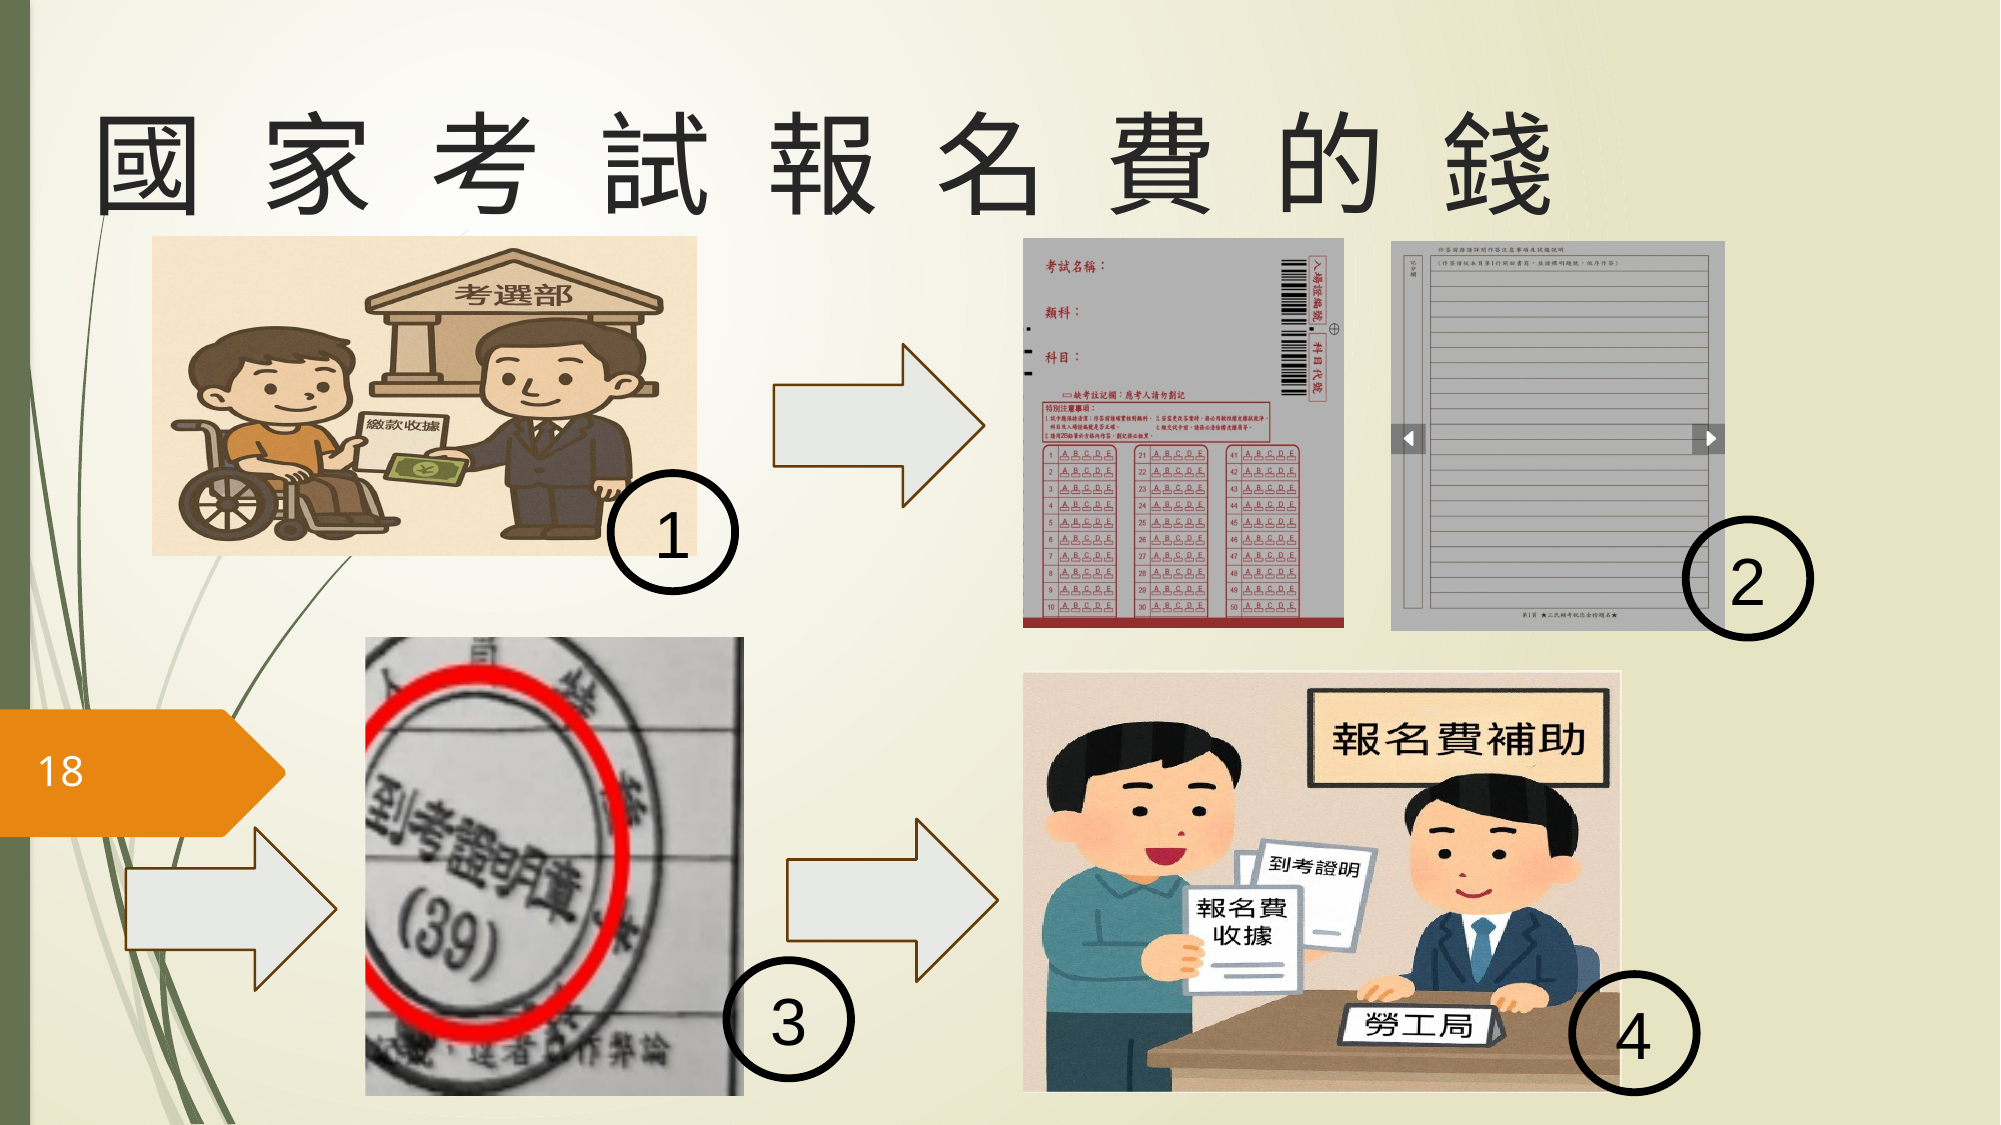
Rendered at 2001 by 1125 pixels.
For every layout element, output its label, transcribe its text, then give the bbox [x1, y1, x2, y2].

text_box [125, 827, 337, 991]
picture [152, 236, 697, 556]
text_box 3 [726, 960, 851, 1079]
text_box [773, 344, 985, 508]
picture [1391, 241, 1725, 631]
picture [60, 949, 249, 1125]
picture [1023, 238, 1344, 628]
text_box 1 [610, 473, 736, 592]
picture [1023, 670, 1622, 1093]
text_box [787, 818, 999, 982]
picture [365, 637, 916, 1125]
slide_number <編號> [0, 743, 100, 803]
text_box 2 [1685, 519, 1811, 638]
text_box 4 [1572, 974, 1697, 1093]
title 國 家 考 試 報 名 費 的 錢 [76, 46, 1881, 237]
